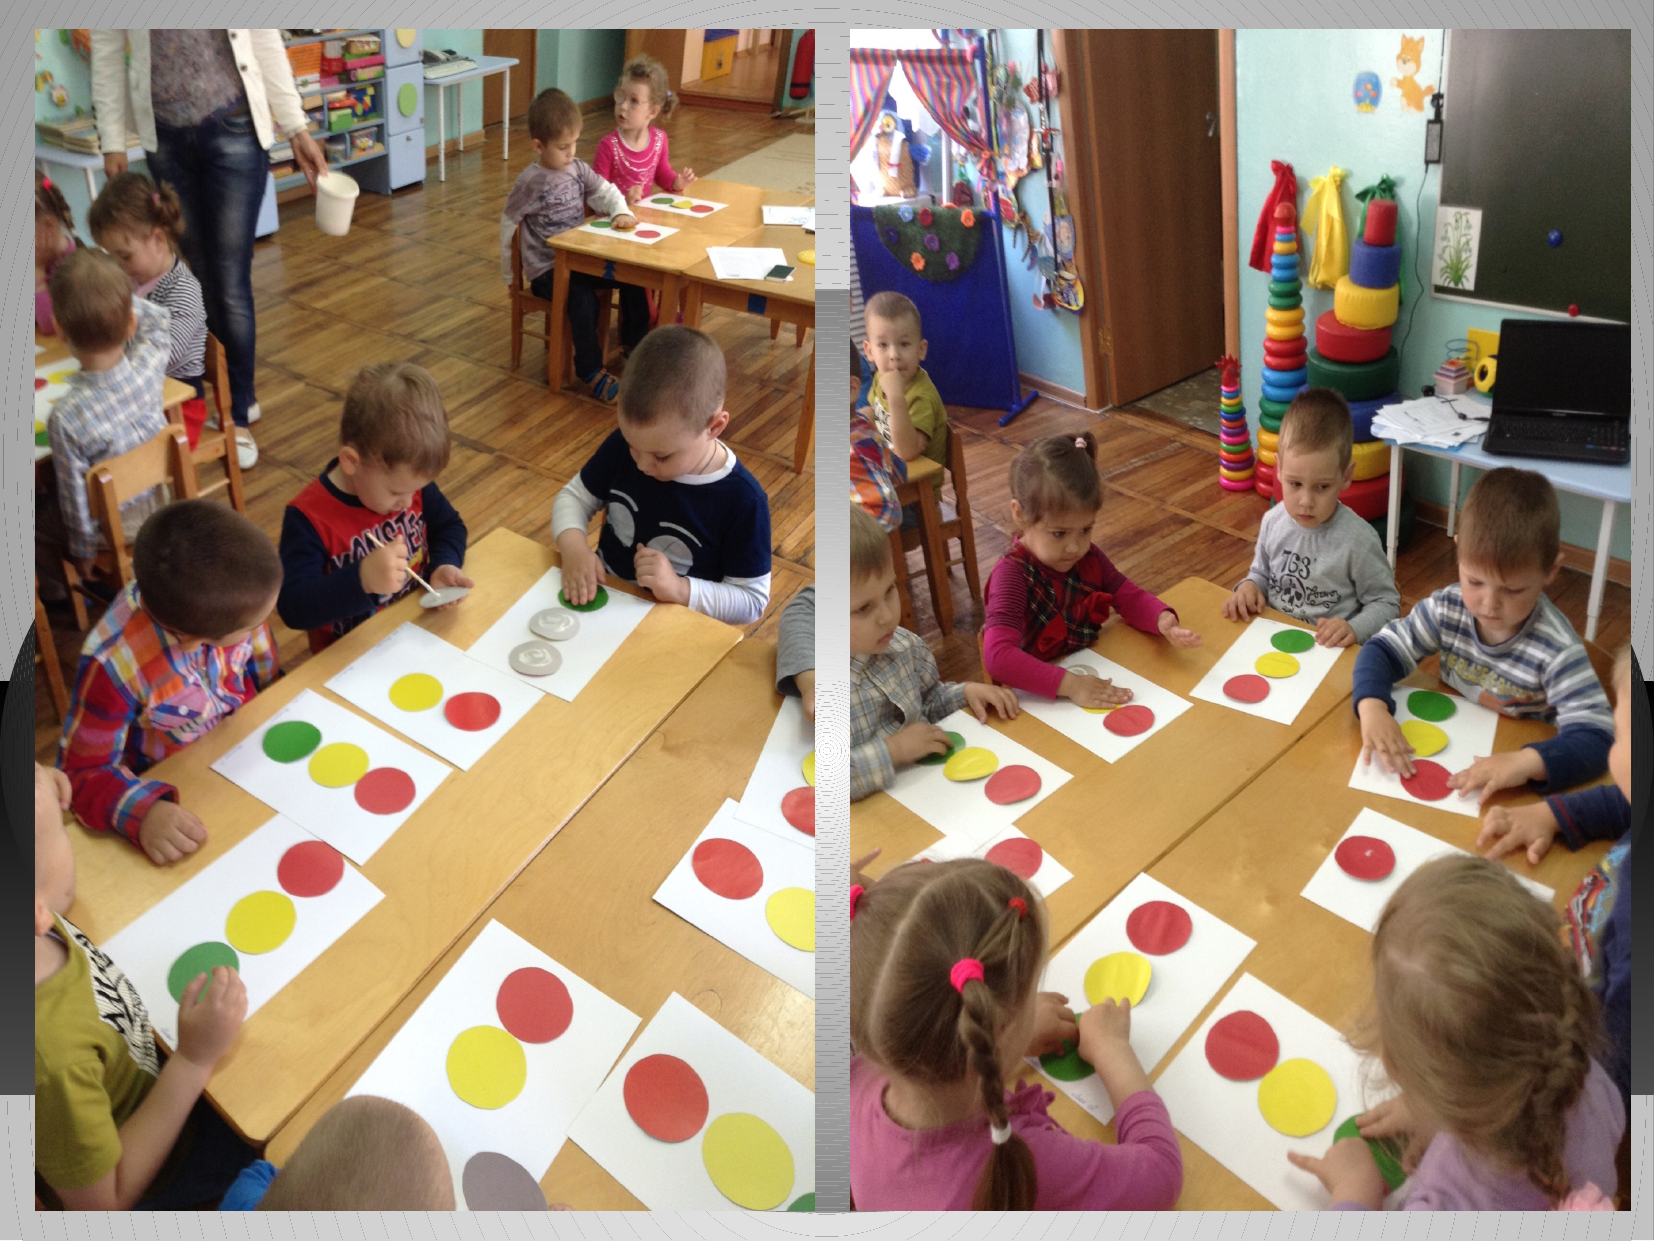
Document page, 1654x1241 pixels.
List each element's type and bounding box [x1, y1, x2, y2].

picture [35, 29, 815, 1211]
picture [850, 29, 1631, 1211]
